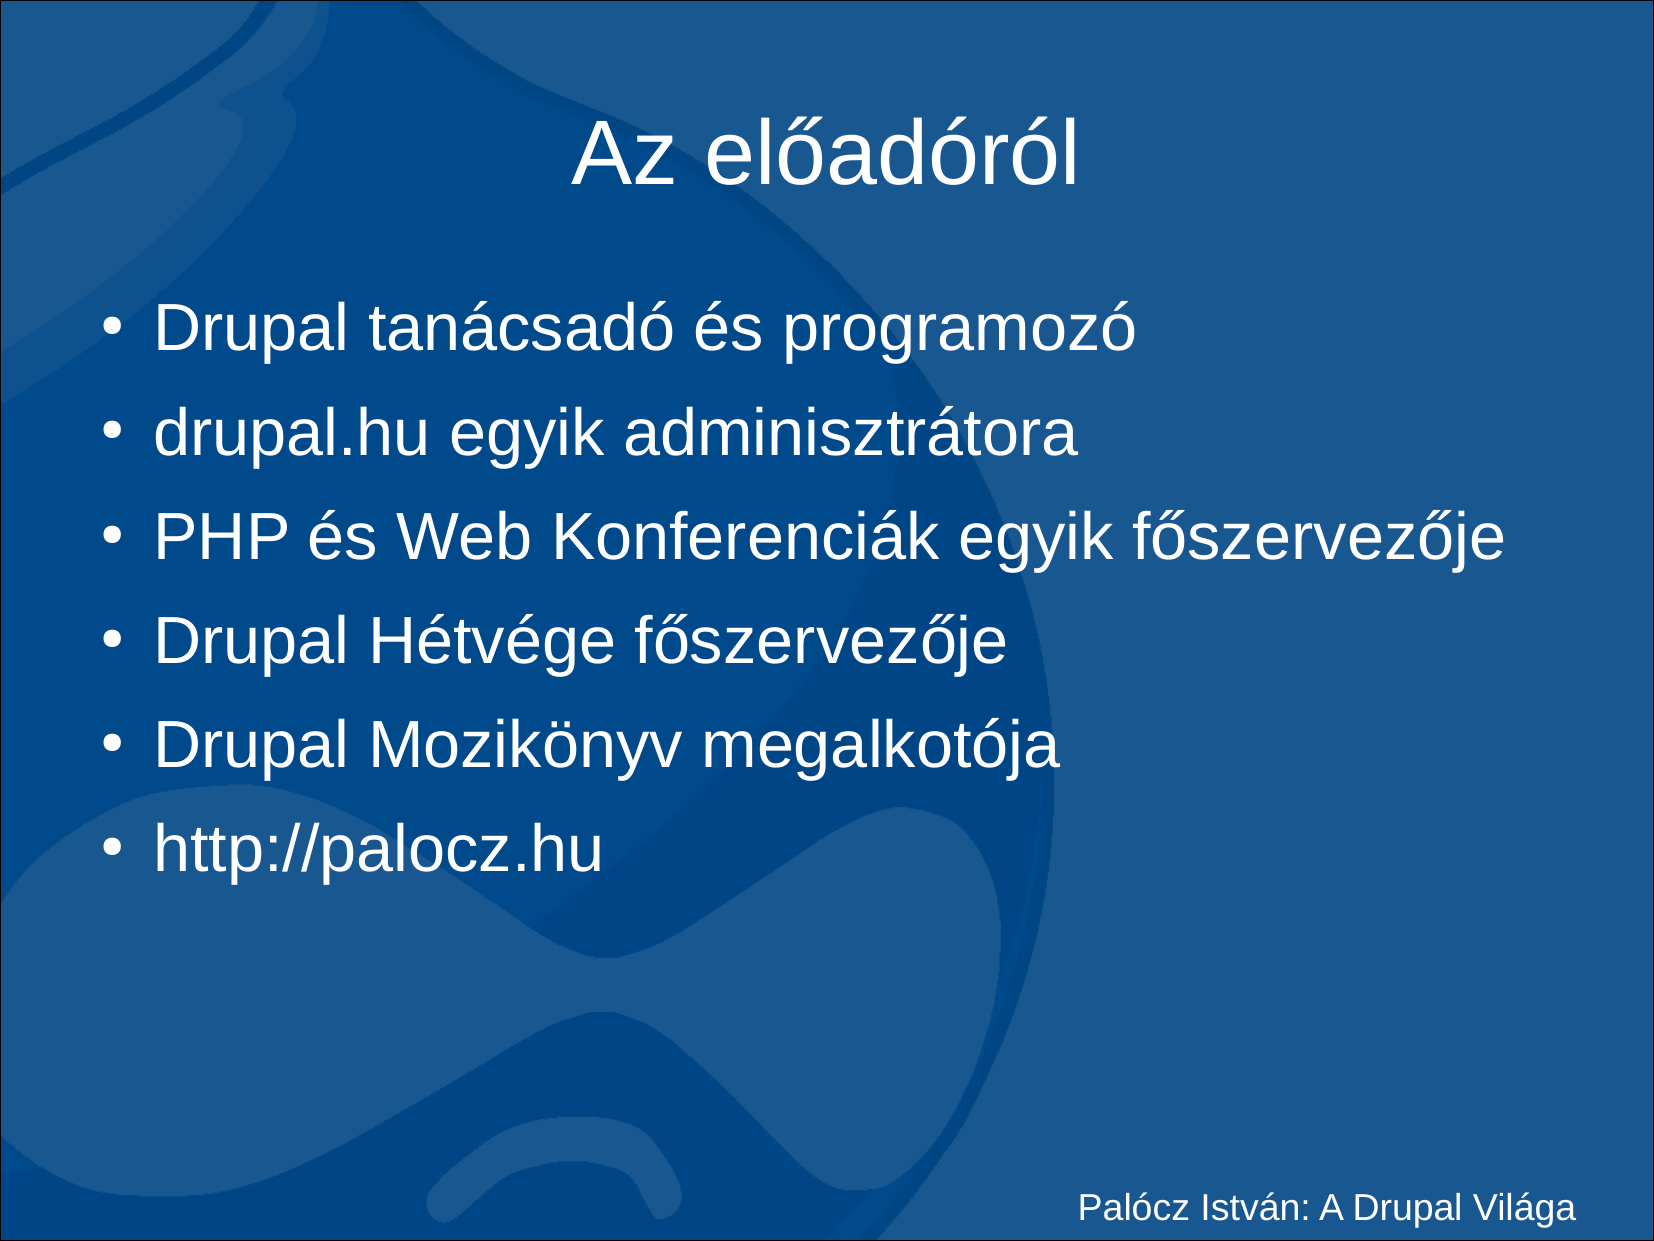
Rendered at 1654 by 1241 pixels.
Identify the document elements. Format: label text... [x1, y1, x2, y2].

list Drupal tanácsadó és programozó drupal.hu egyik adminisztrátora PHP és Web Konferenciák egyik főszervezője Drupal Hétvége főszervezője Drupal Mozikönyv megalkotója http://palocz.hu [82, 290, 1571, 1109]
title Az előadóról [82, 56, 1571, 250]
